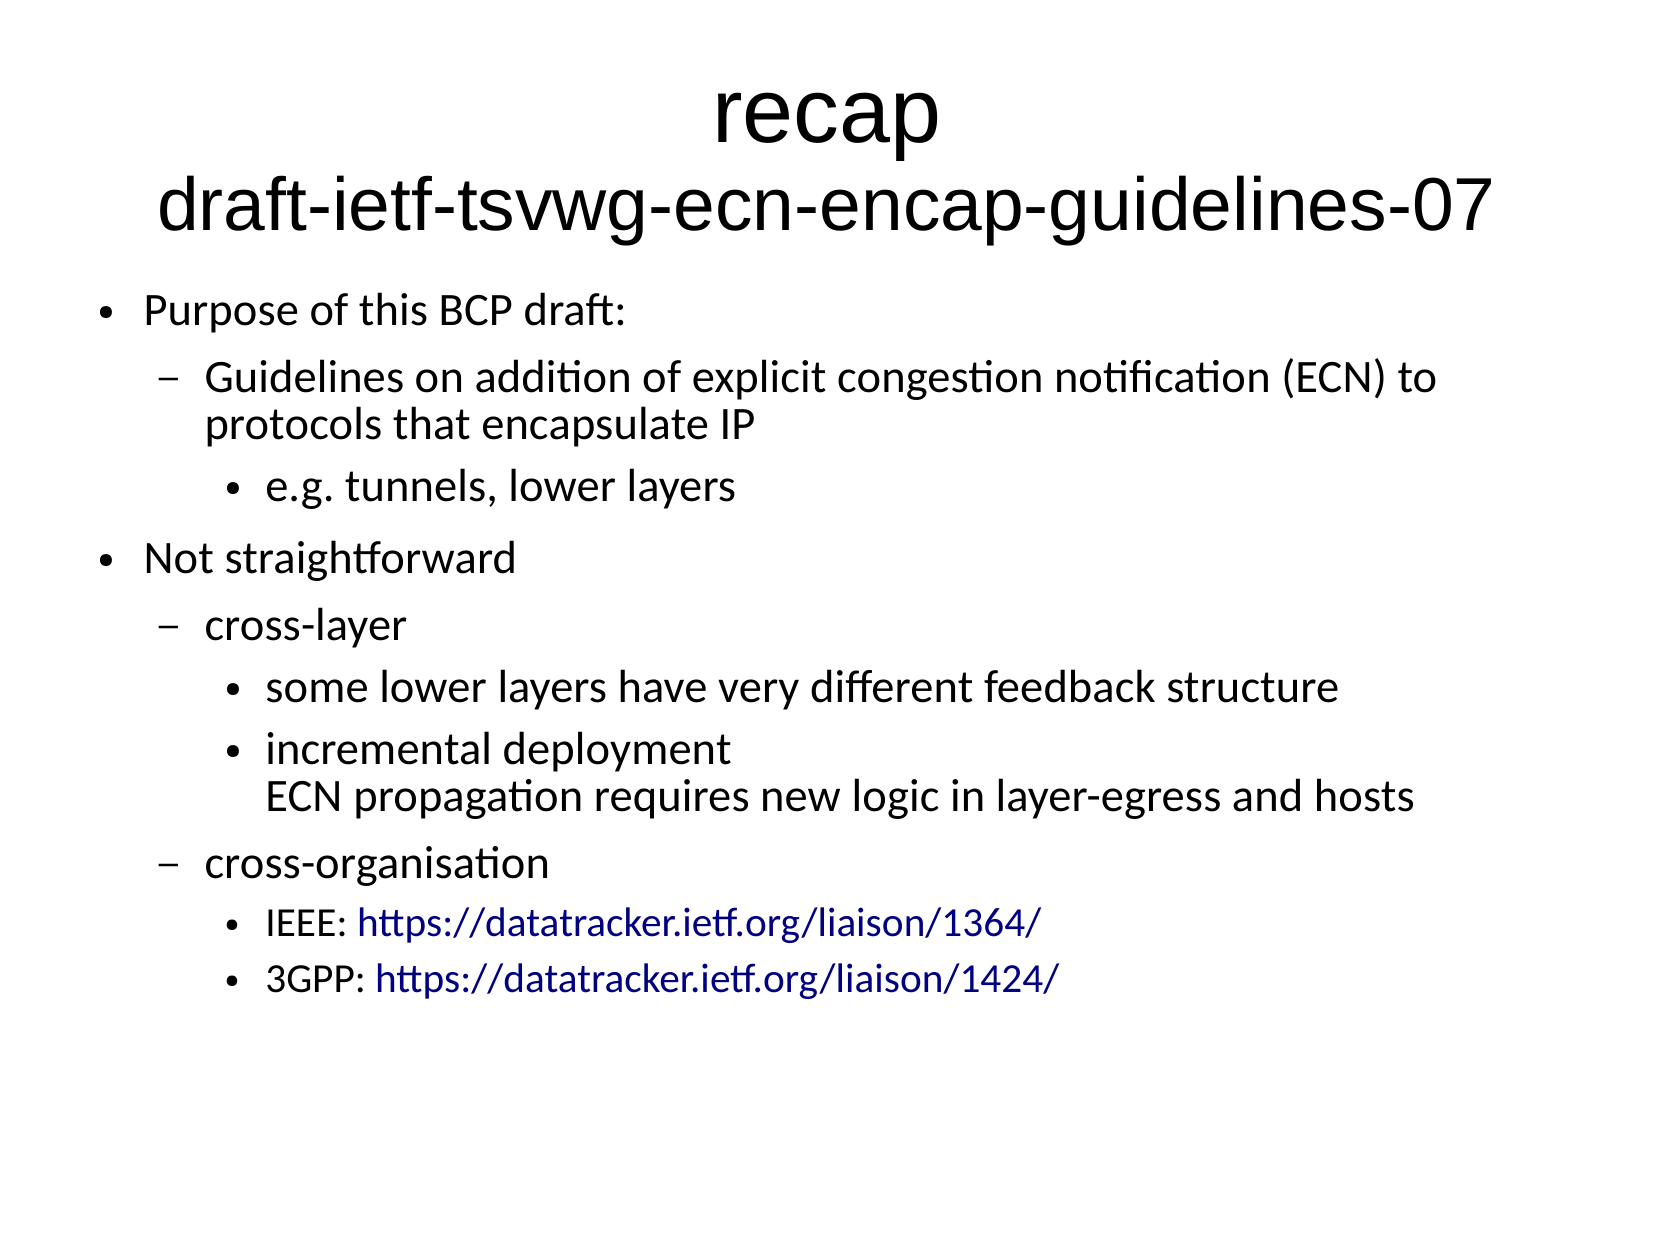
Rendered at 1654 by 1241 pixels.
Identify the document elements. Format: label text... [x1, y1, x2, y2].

title recap draft-ietf-tsvwg-ecn-encap-guidelines-07 [82, 49, 1571, 257]
list Purpose of this BCP draft: Guidelines on addition of explicit congestion notification (ECN) to protocols that encapsulate IP e.g. tunnels, lower layers Not straightforward cross-layer some lower layers have very different feedback structure incremental deployment ECN propagation requires new logic in layer-egress and hosts cross-organisation IEEE: https://datatracker.ietf.org/liaison/1364/ 3GPP: https://datatracker.ietf.org/liaison/1424/ [82, 290, 1571, 1010]
